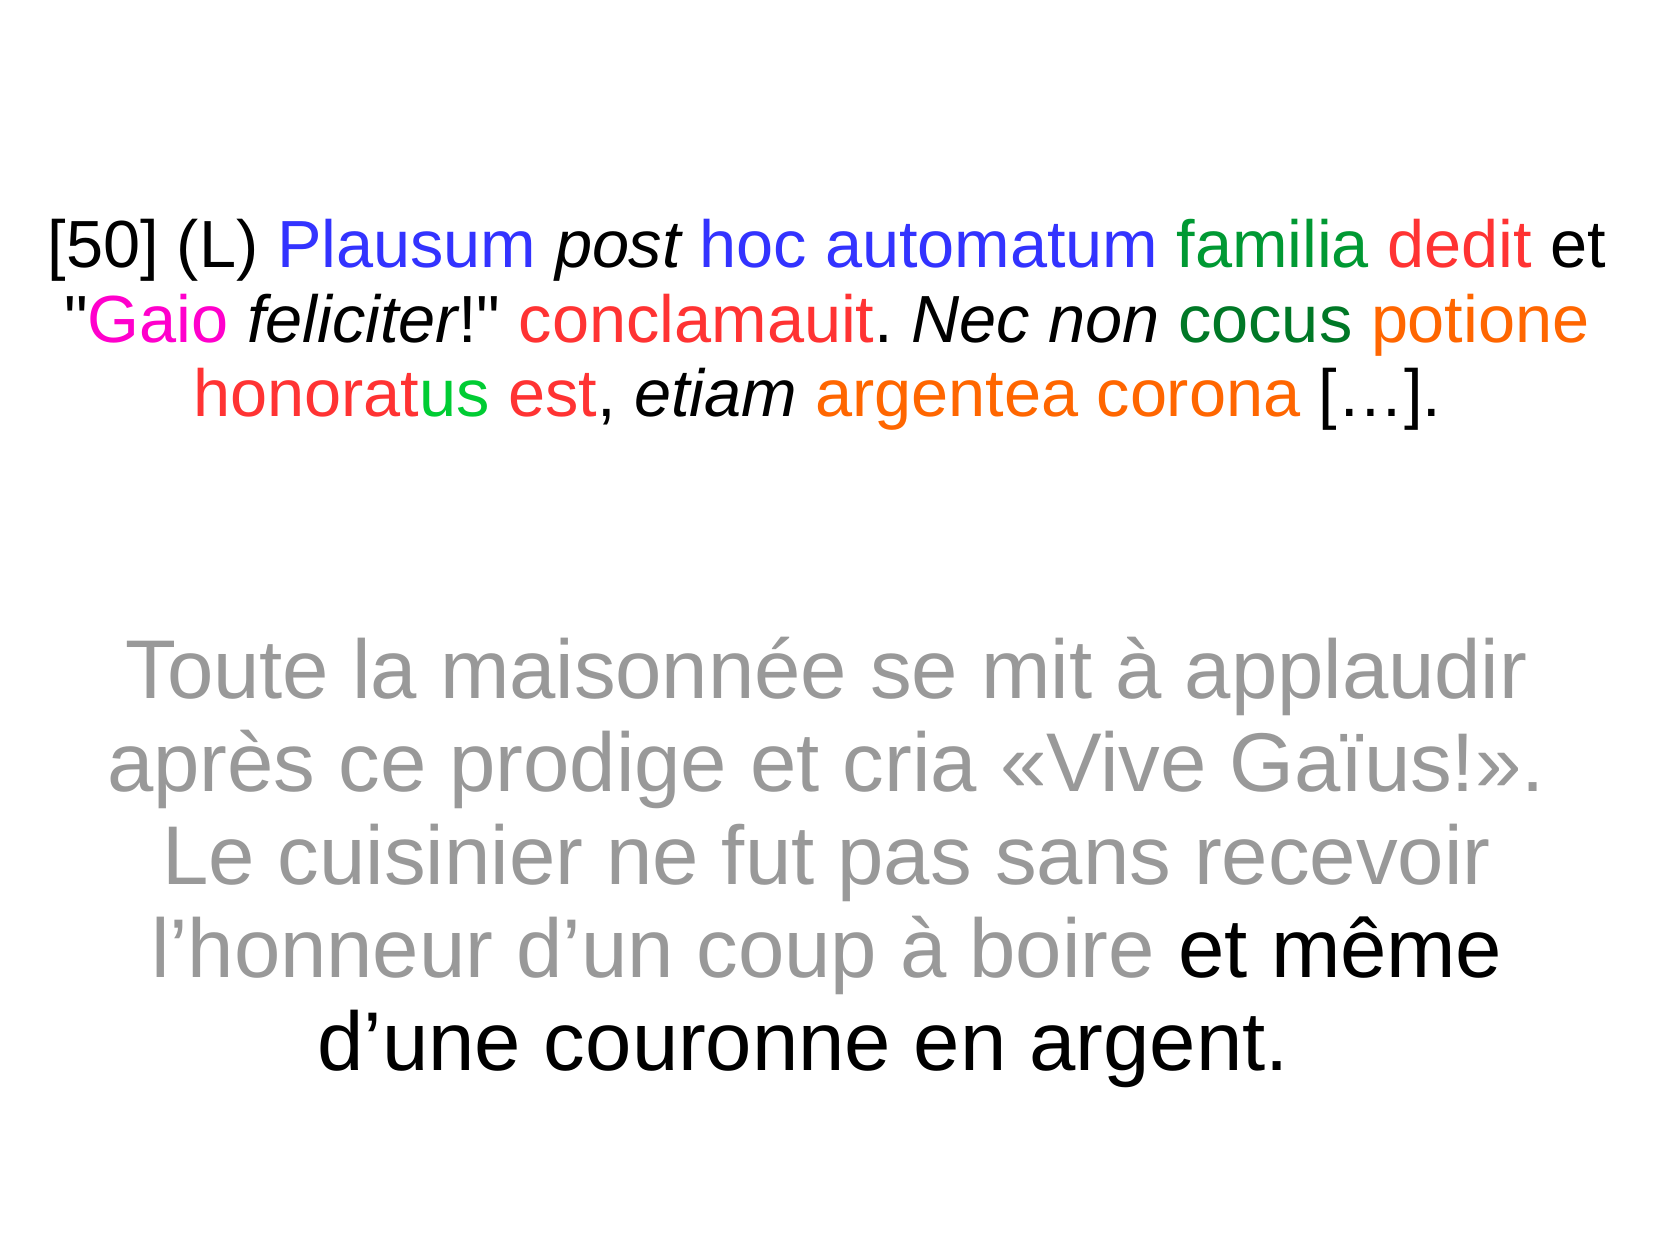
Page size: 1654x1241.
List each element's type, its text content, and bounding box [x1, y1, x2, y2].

title [50] (L) Plausum post hoc automatum familia dedit et "Gaio feliciter!" conclamauit. Nec non cocus potione honoratus est, etiam argentea corona […]. [47, 35, 1607, 603]
subtitle Toute la maisonnée se mit à applaudir après ce prodige et cria «Vive Gaïus!». Le cuisinier ne fut pas sans recevoir l’honneur d’un coup à boire et même d’une couronne en argent. [82, 602, 1571, 1109]
